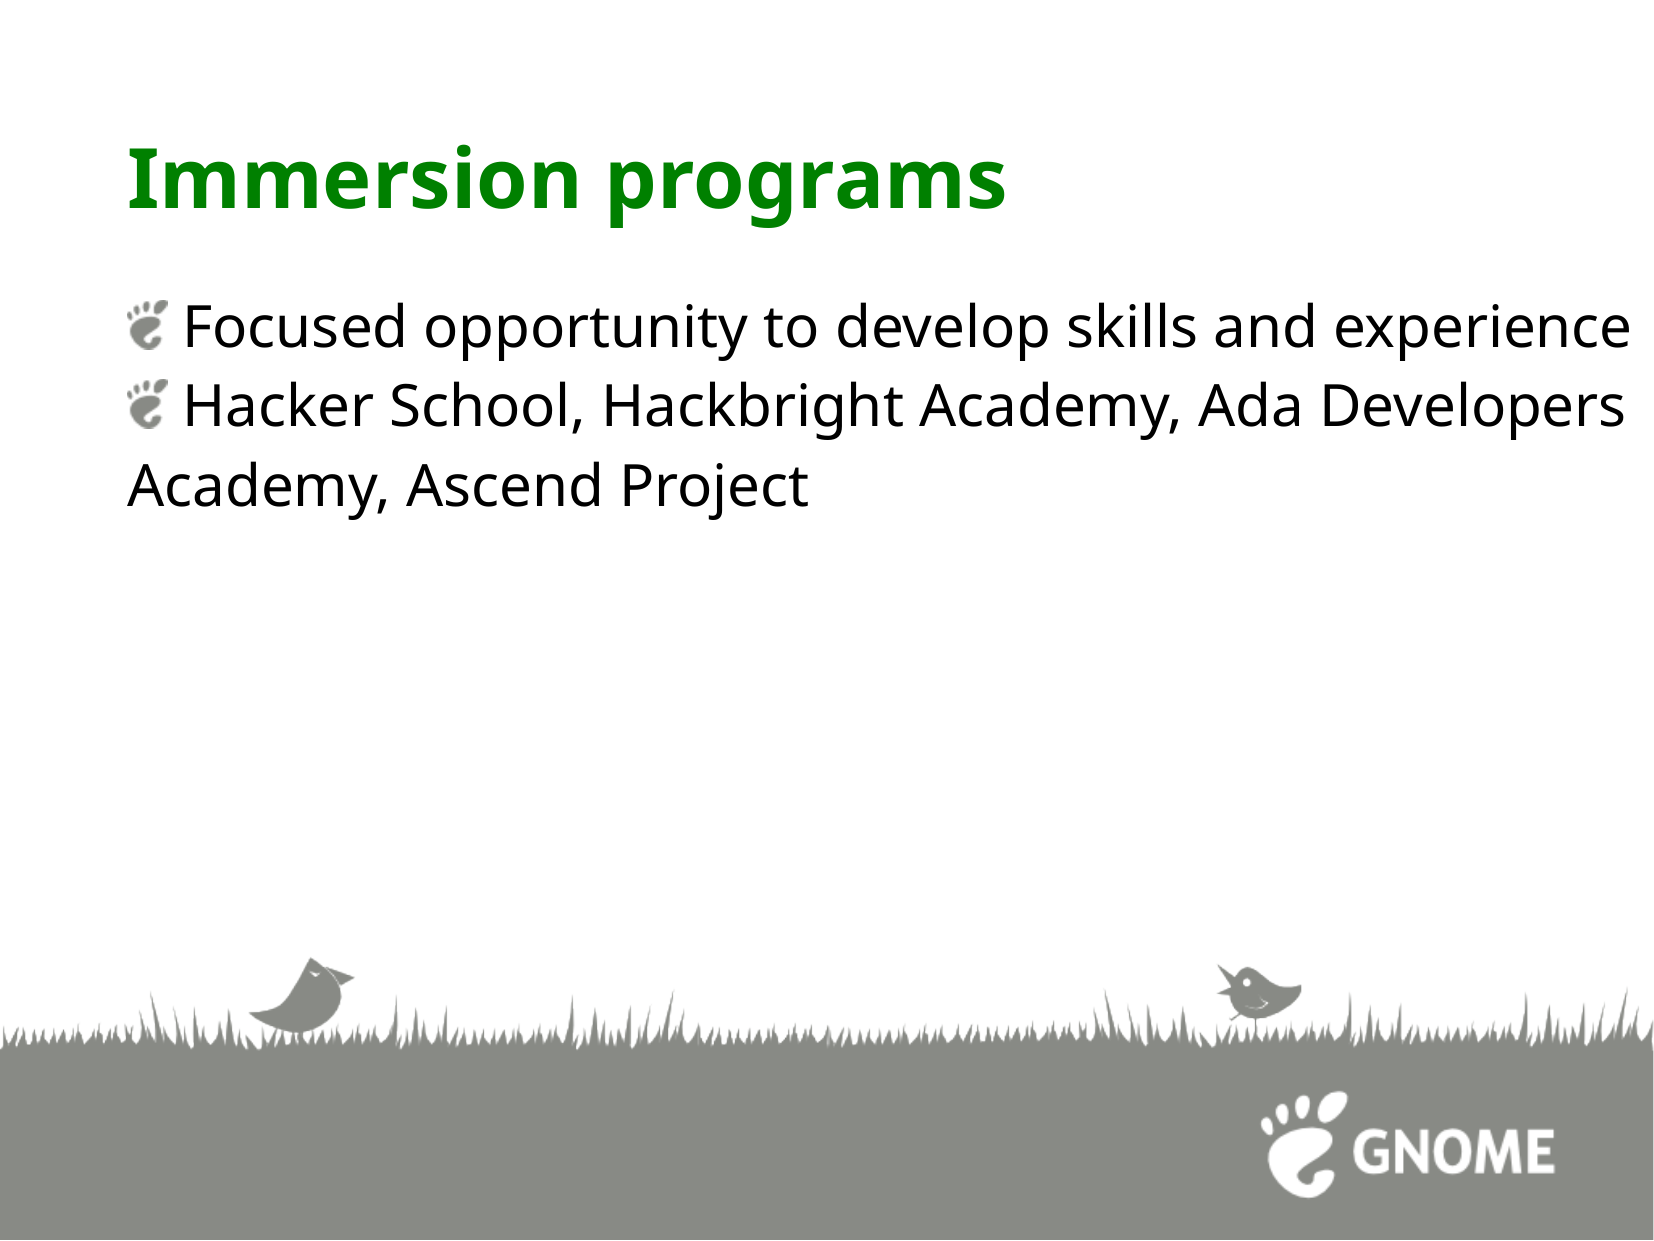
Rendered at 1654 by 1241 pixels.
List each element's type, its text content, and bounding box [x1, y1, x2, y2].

picture [0, 0, 1654, 1241]
text_box Immersion programs [112, 112, 1654, 239]
text_box Focused opportunity to develop skills and experience Hacker School, Hackbright Academy, Ada Developers Academy, Ascend Project [112, 277, 1654, 529]
